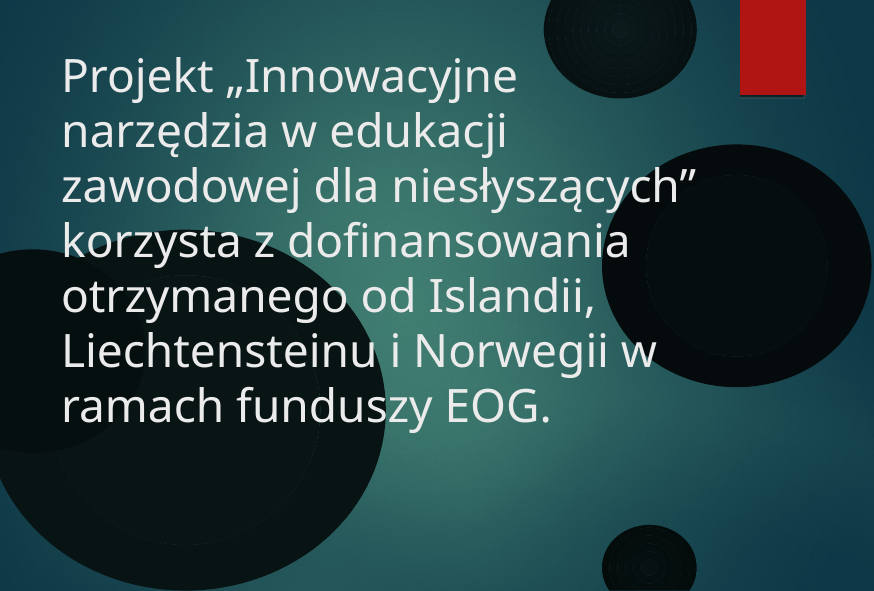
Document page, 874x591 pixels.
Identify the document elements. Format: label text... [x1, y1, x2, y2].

title Projekt „Innowacyjne narzędzia w edukacji zawodowej dla niesłyszących” korzysta z dofinansowania otrzymanego od Islandii, Liechtensteinu i Norwegii w ramach funduszy EOG. [46, 38, 721, 160]
